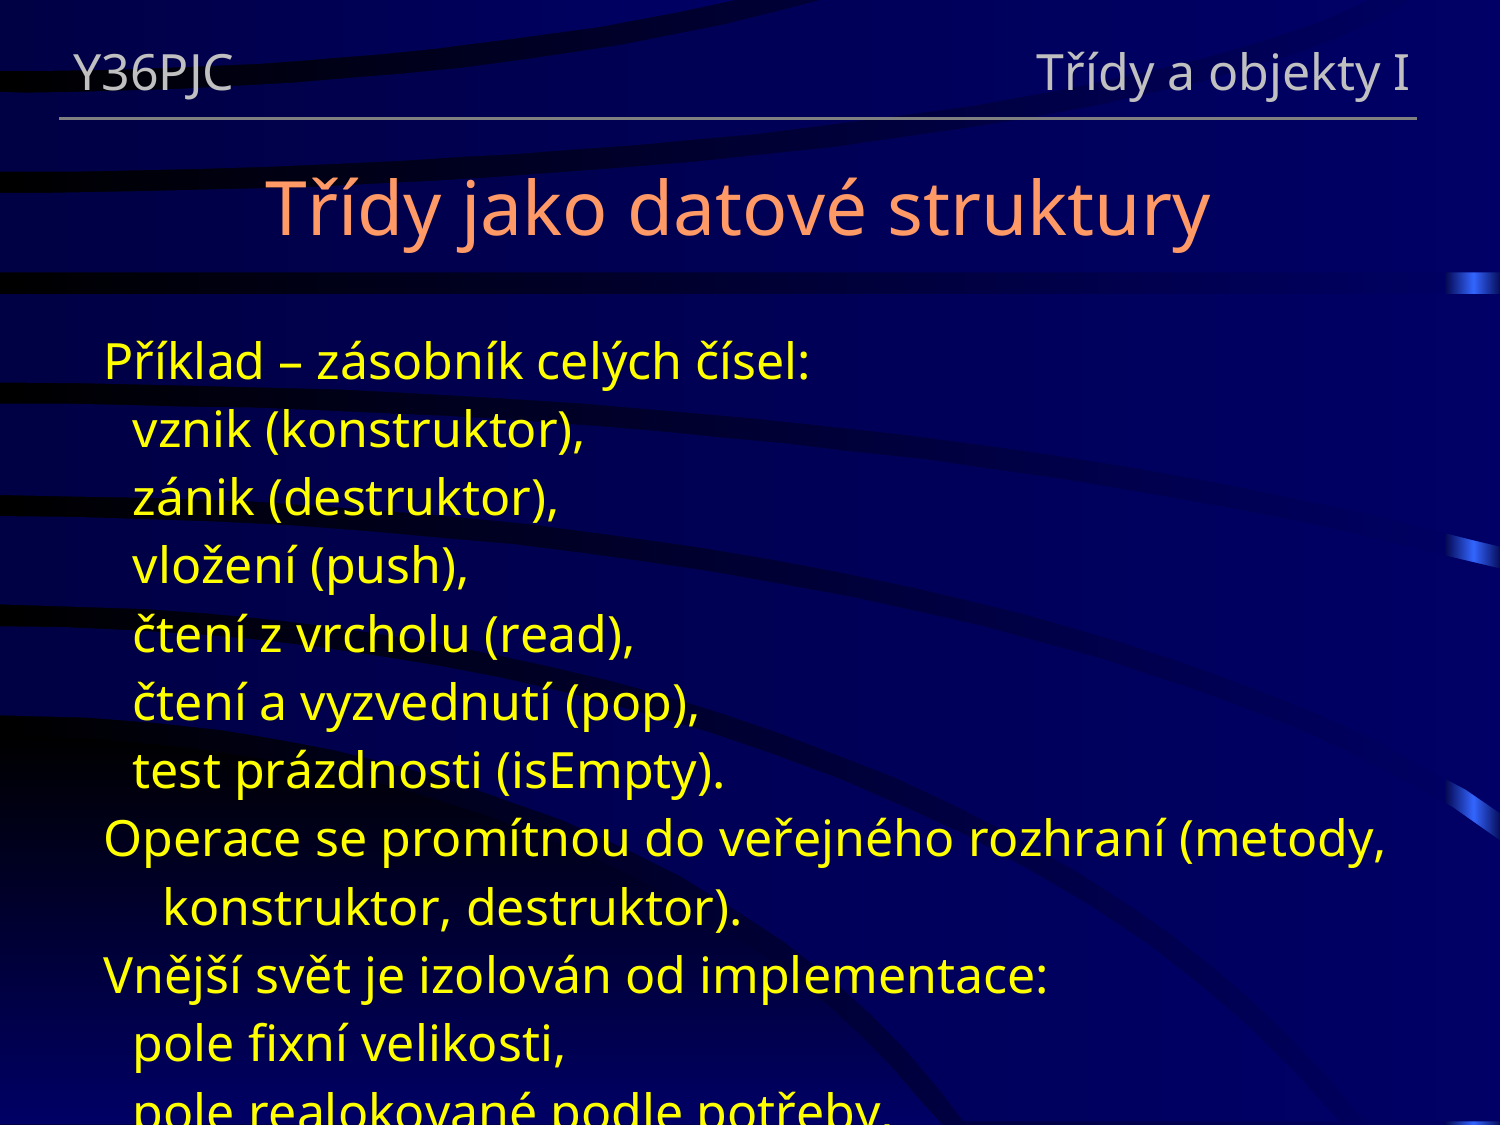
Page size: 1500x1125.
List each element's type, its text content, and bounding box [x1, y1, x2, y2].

text_box Třídy a objekty I [1021, 29, 1418, 105]
text_box Třídy jako datové struktury Příklad – zásobník celých čísel: vznik (konstruktor), zánik (destruktor), vložení (push), čtení z vrcholu (read), čtení a vyzvednutí (pop), test prázdnosti (isEmpty). Operace se promítnou do veřejného rozhraní (metody, konstruktor, destruktor). Vnější svět je izolován od implementace: pole fixní velikosti, pole realokované podle potřeby, spojový seznam. [59, 147, 1418, 1098]
text_box Y36PJC [59, 29, 251, 105]
